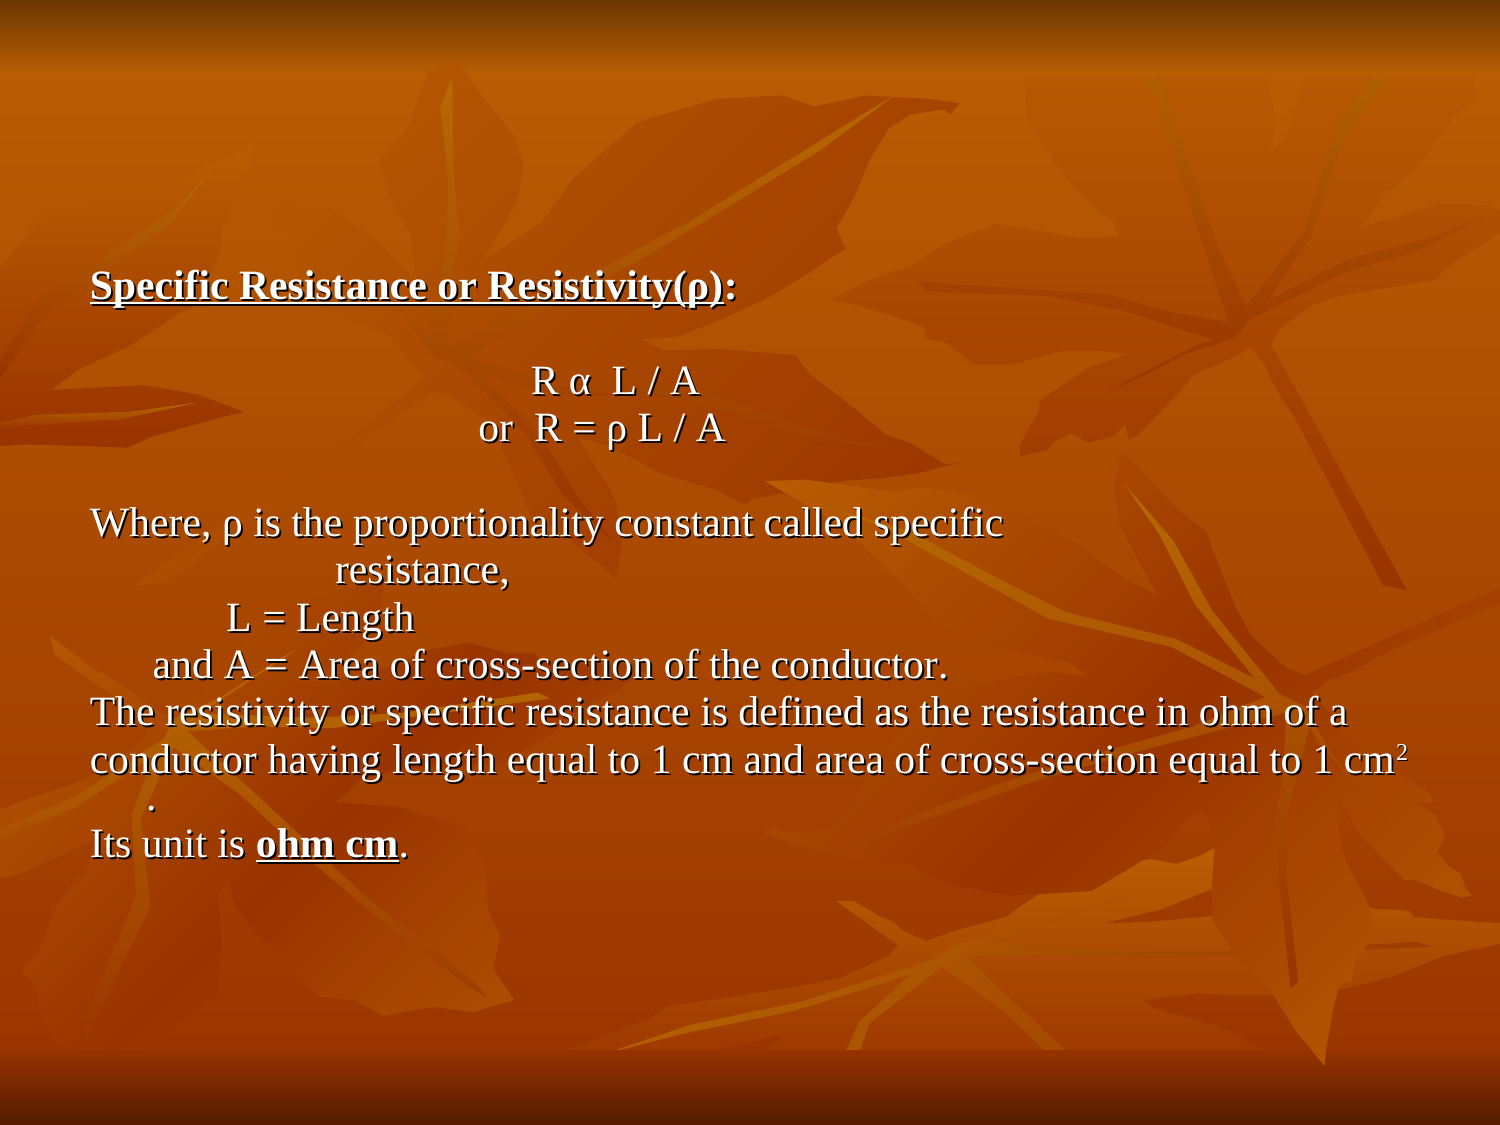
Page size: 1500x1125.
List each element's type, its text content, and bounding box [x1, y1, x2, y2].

list Specific Resistance or Resistivity(ρ): R α L / A or R = ρ L / A Where, ρ is the proportionality constant called specific resistance, L = Length and A = Area of cross-section of the conductor. The resistivity or specific resistance is defined as the resistance in ohm of a conductor having length equal to 1 cm and area of cross-section equal to 1 cm2 . Its unit is ohm cm. [75, 262, 1426, 1006]
